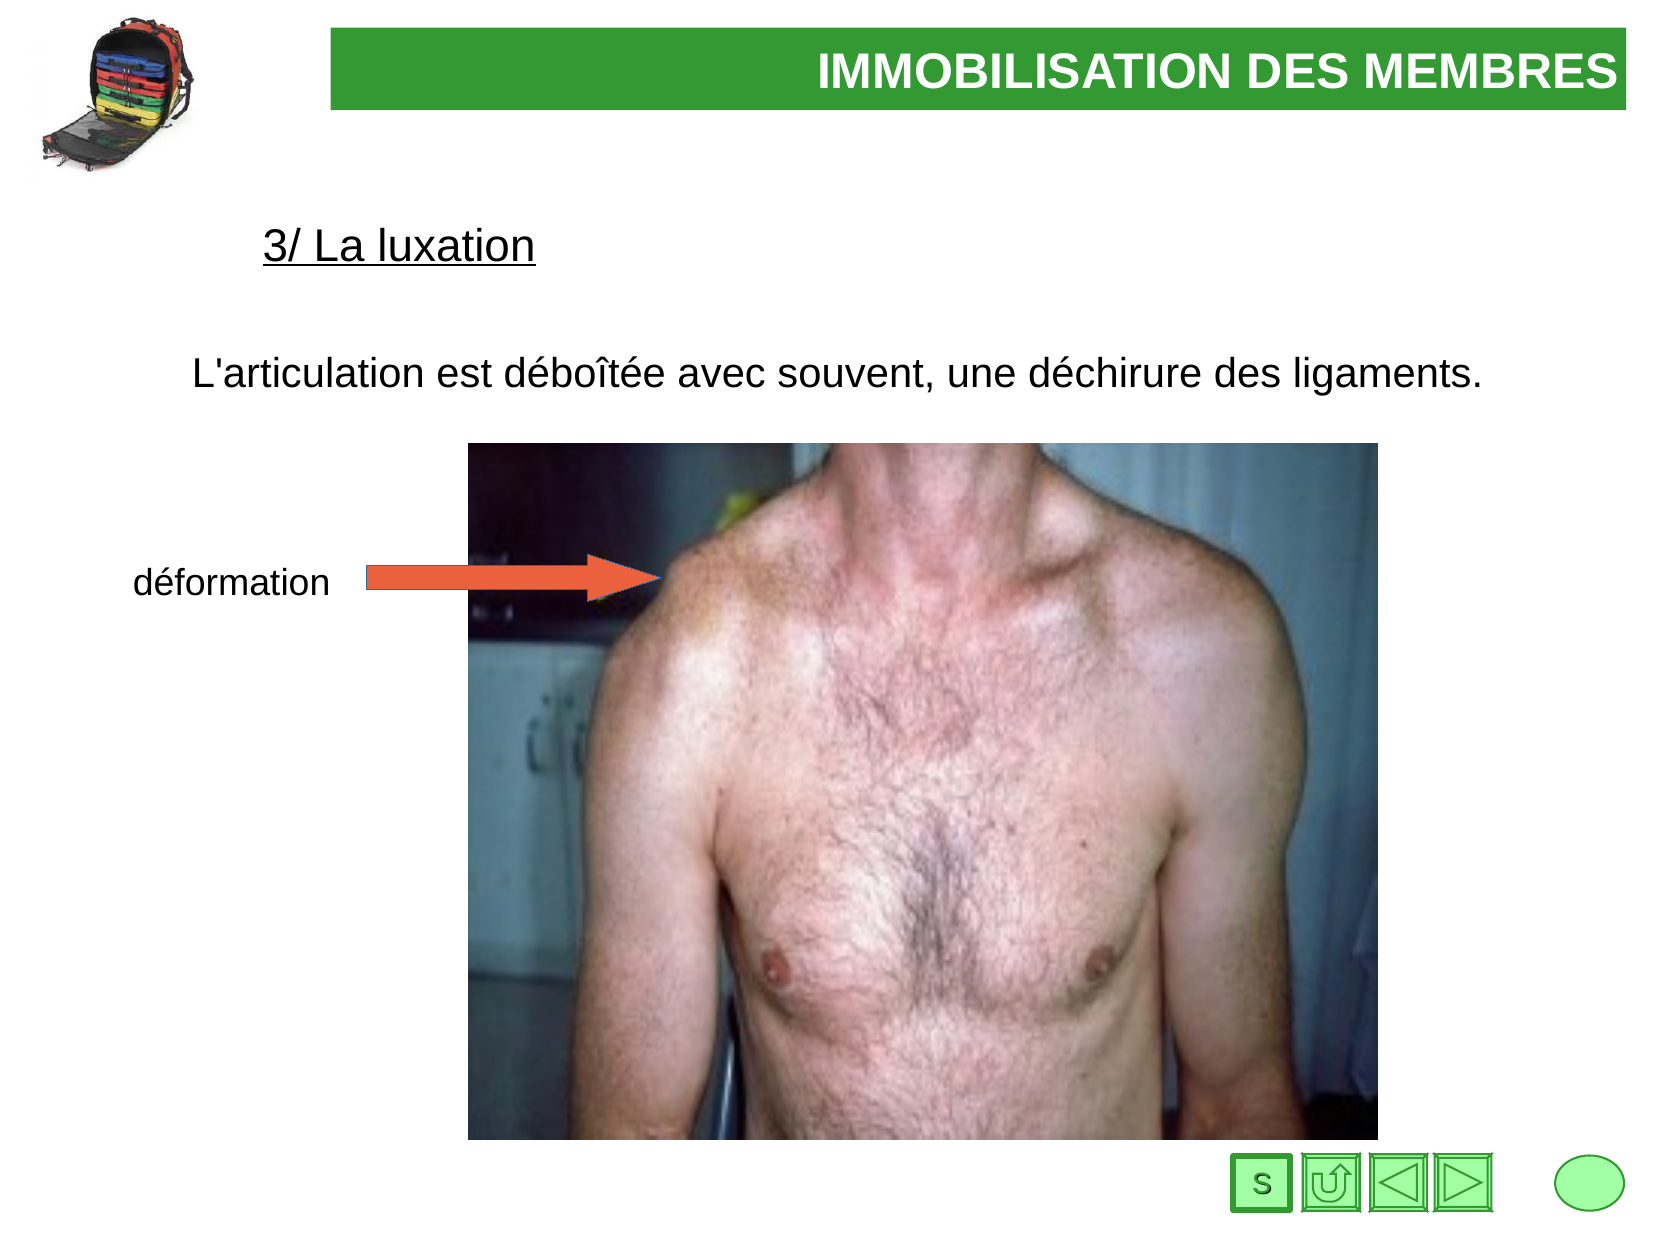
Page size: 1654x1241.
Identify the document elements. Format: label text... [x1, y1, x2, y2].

text_box 3/ La luxation [248, 212, 815, 279]
text_box déformation [118, 554, 367, 611]
picture [468, 555, 1378, 1140]
text_box L'articulation est déboîtée avec souvent, une déchirure des ligaments. [177, 342, 1583, 555]
picture [29, 5, 201, 183]
text_box [367, 555, 662, 602]
title IMMOBILISATION DES MEMBRES [332, 35, 1619, 107]
text_box [1555, 1155, 1625, 1211]
picture [468, 555, 587, 565]
